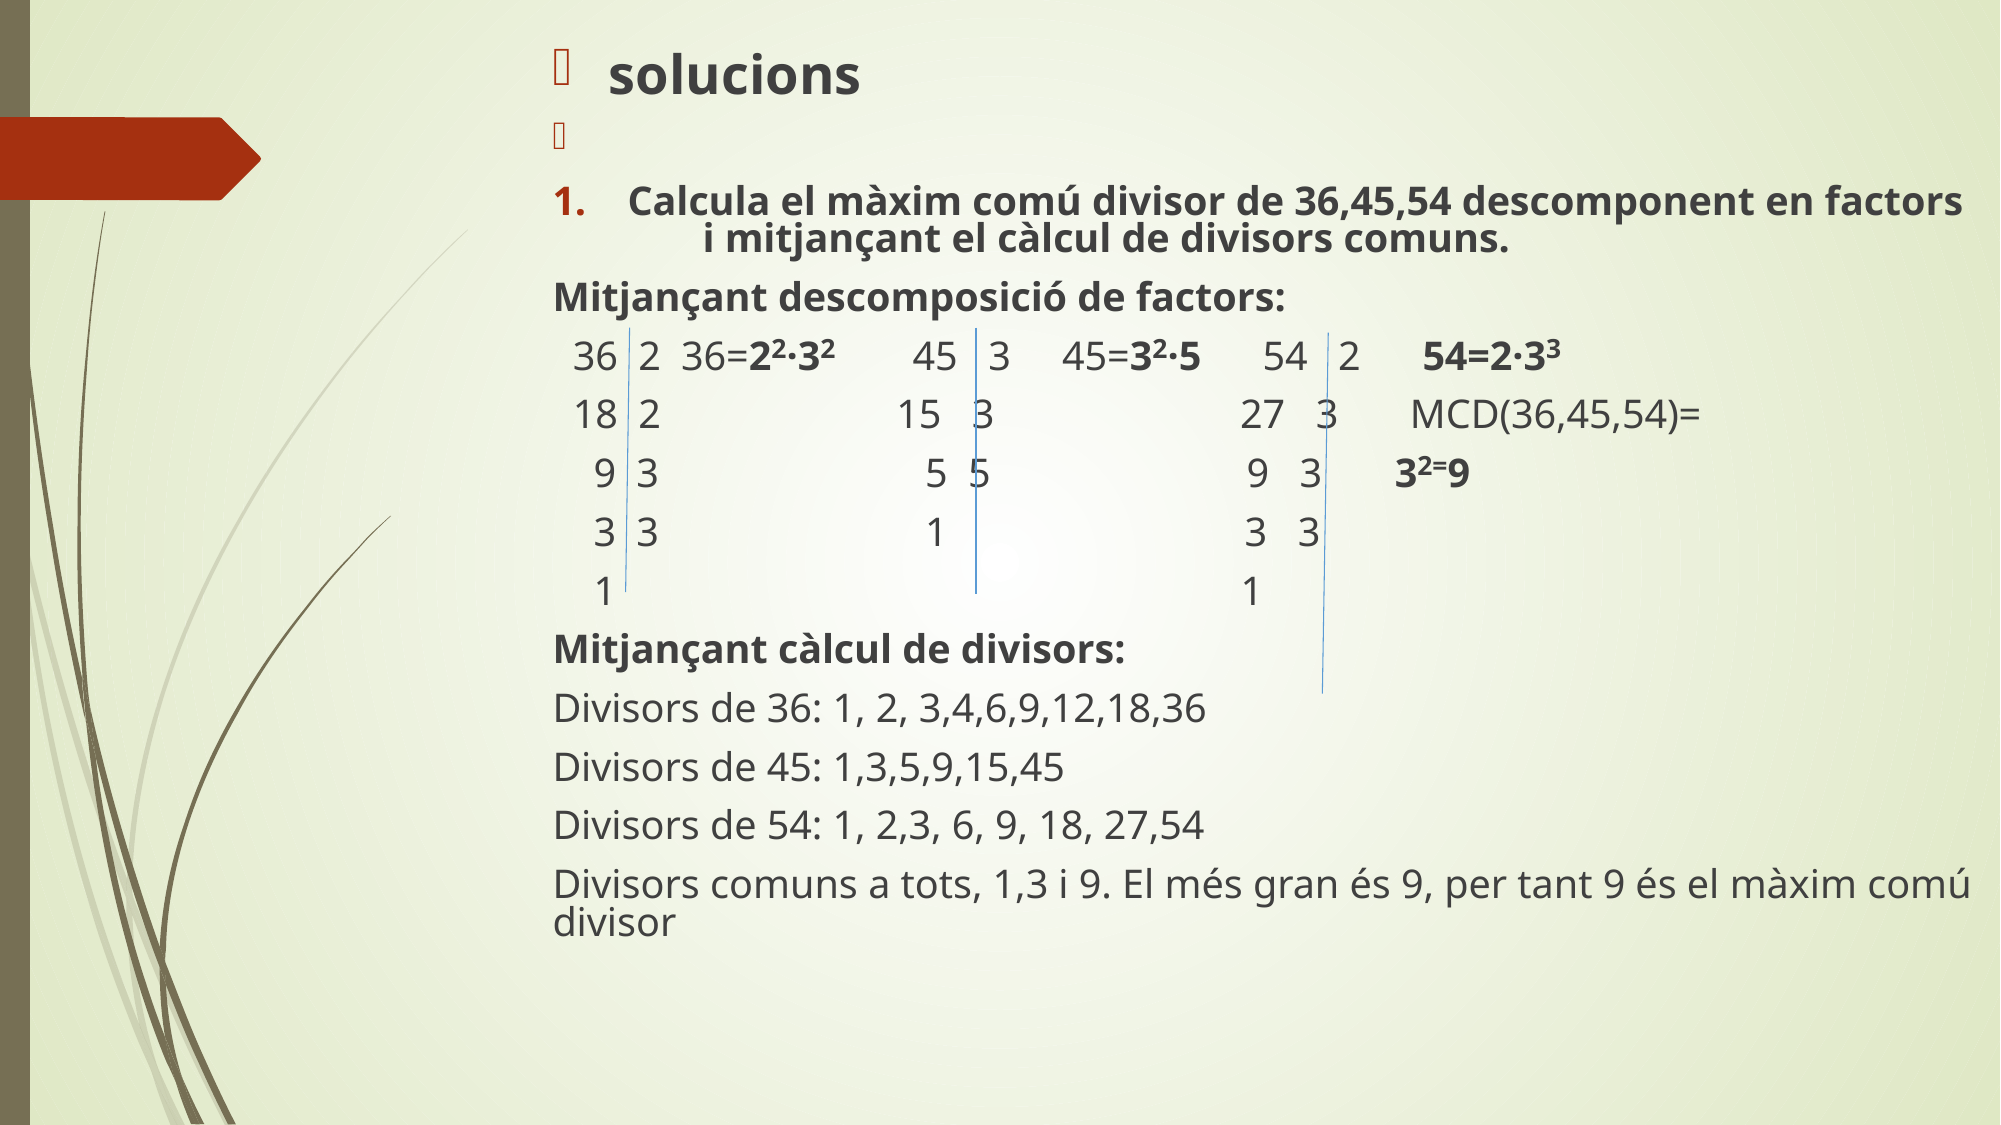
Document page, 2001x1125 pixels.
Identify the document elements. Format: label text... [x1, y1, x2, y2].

list solucions Calcula el màxim comú divisor de 36,45,54 descomponent en factors i mitjançant el càlcul de divisors comuns. Mitjançant descomposició de factors: 36 2 36=22·32 45 3 45=32·5 54 2 54=2·33 18 2 15 3 27 3 MCD(36,45,54)= 9 3 5 5 9 3 32=9 3 3 1 3 3 1 1 Mitjançant càlcul de divisors: Divisors de 36: 1, 2, 3,4,6,9,12,18,36 Divisors de 45: 1,3,5,9,15,45 Divisors de 54: 1, 2,3, 6, 9, 18, 27,54 Divisors comuns a tots, 1,3 i 9. El més gran és 9, per tant 9 és el màxim comú divisor [537, 45, 2000, 970]
